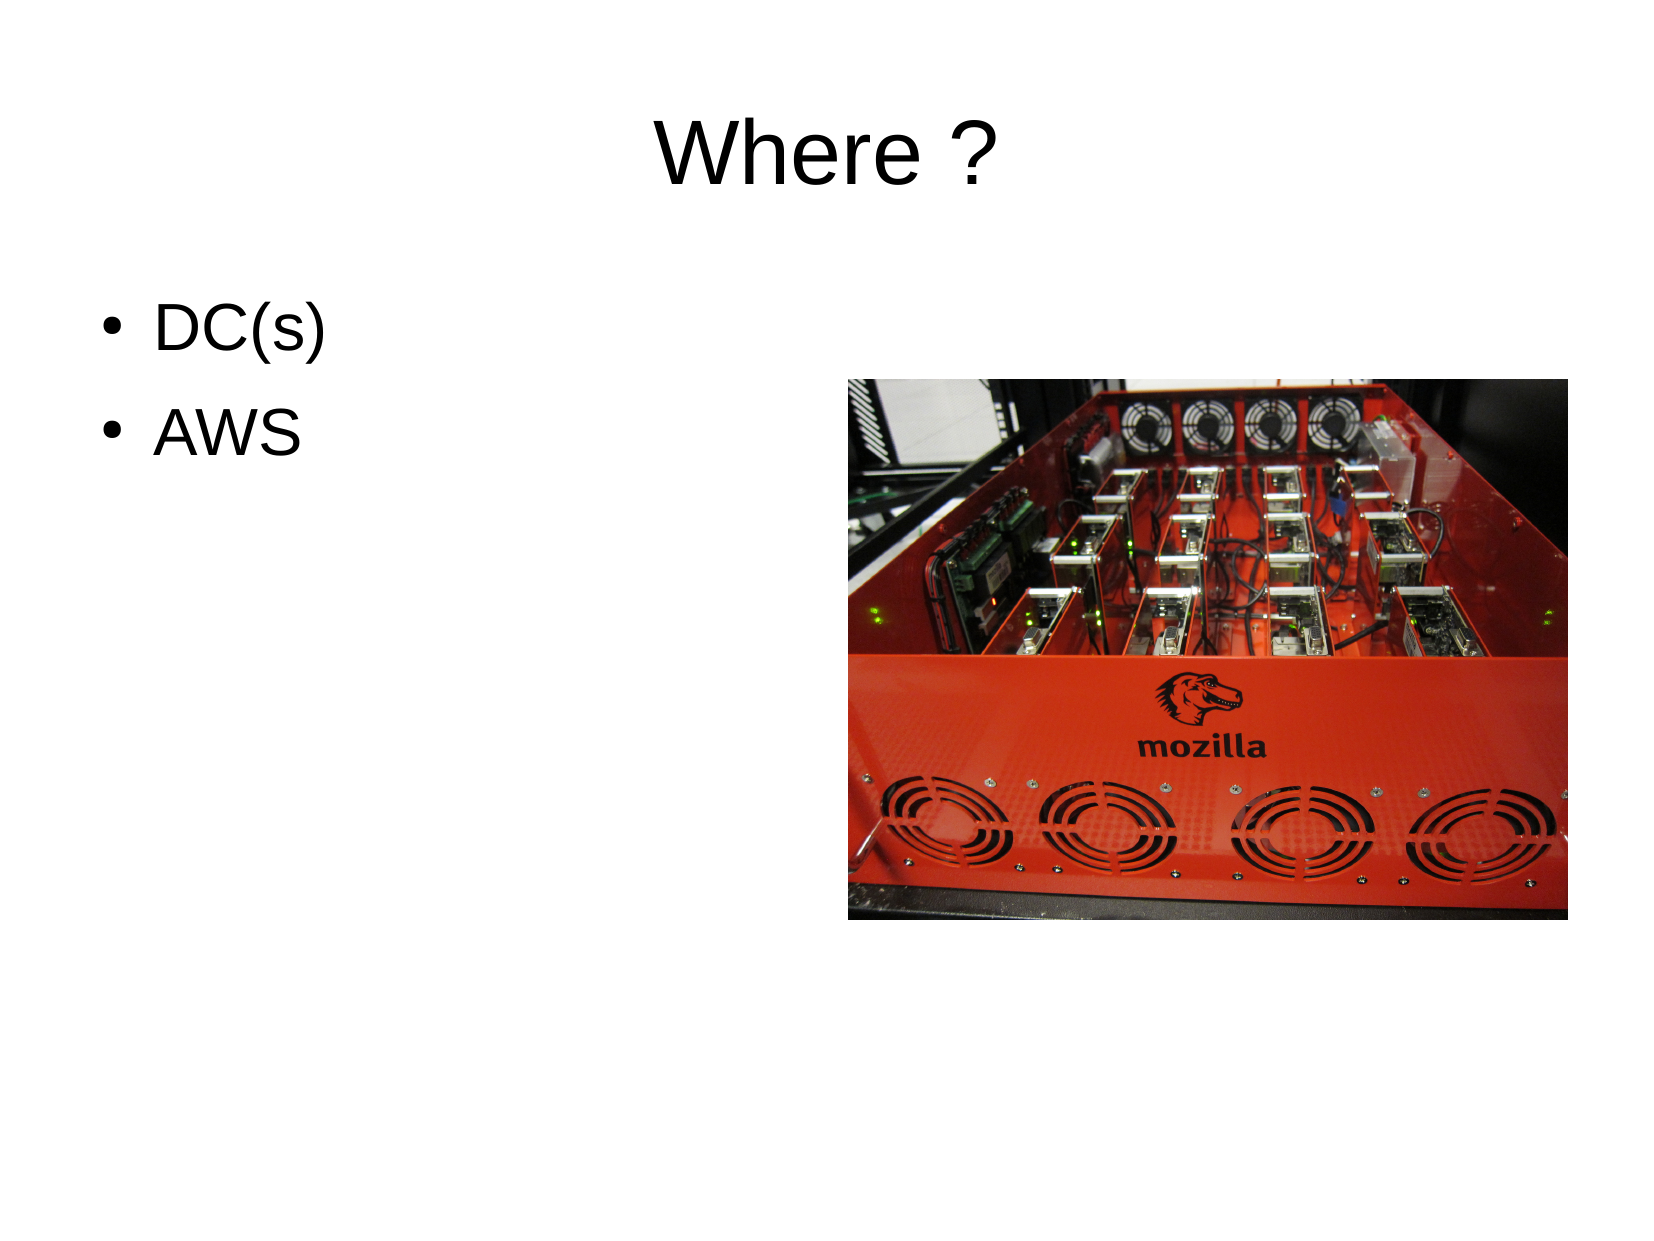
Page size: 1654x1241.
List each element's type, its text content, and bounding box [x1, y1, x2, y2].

title Where ? [82, 49, 1571, 257]
picture [848, 379, 1568, 920]
list DC(s) AWS [82, 290, 809, 1010]
